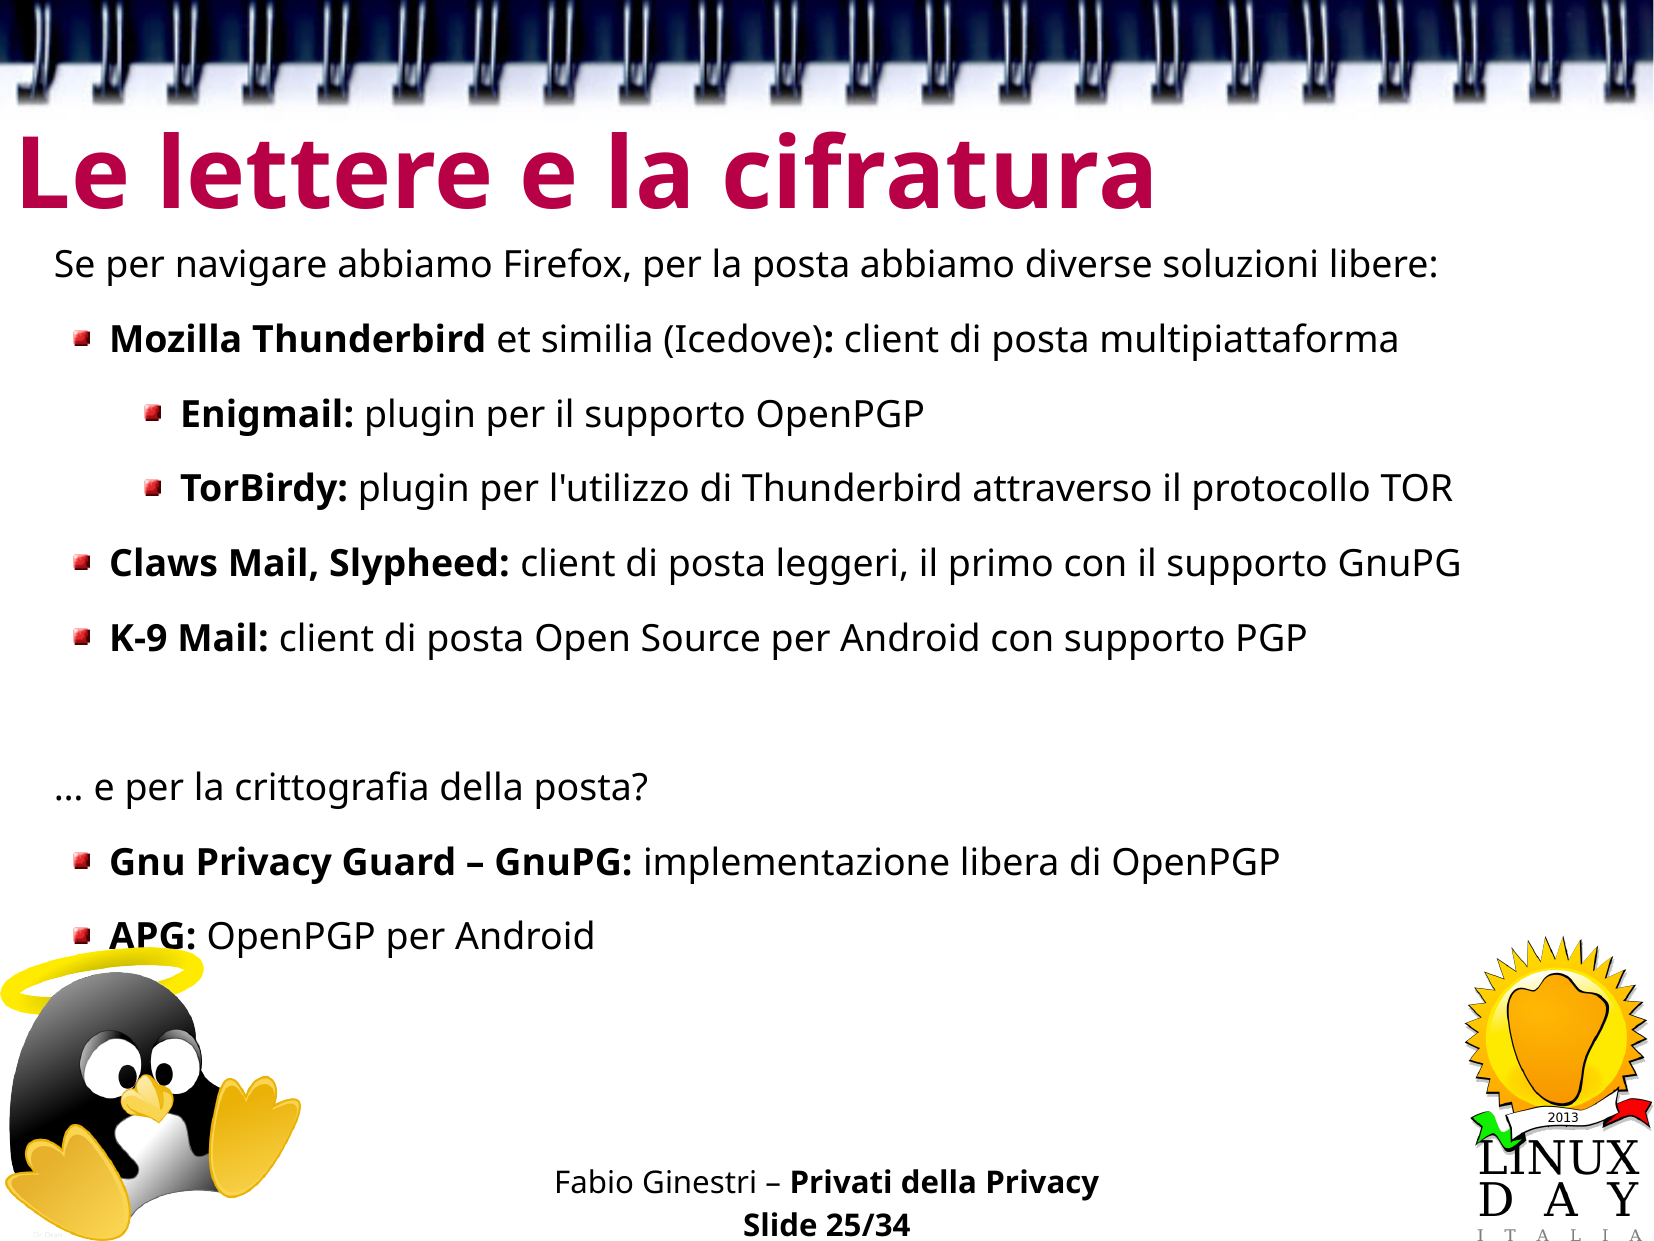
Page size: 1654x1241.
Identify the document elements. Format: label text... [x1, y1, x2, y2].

picture [0, 947, 301, 1241]
picture [73, 927, 90, 944]
picture [1464, 935, 1654, 1241]
picture [0, 0, 1654, 121]
text_box Fabio Ginestri – Privati della Privacy Slide <numero>/34 [550, 1152, 1104, 1241]
text_box Le lettere e la cifratura [0, 94, 1174, 226]
text_box Se per navigare abbiamo Firefox, per la posta abbiamo diverse soluzioni libere: Mozilla Thunderbird et similia (Icedove): client di posta multipiattaforma Enigmail: plugin per il supporto OpenPGP TorBirdy: plugin per l'utilizzo di Thunderbird attraverso il protocollo TOR Claws Mail, Slypheed: client di posta leggeri, il primo con il supporto GnuPG K-9 Mail: client di posta Open Source per Android con supporto PGP … e per la crittografia della posta? Gnu Privacy Guard – GnuPG: implementazione libera di OpenPGP APG: OpenPGP per Android [23, 230, 1630, 894]
